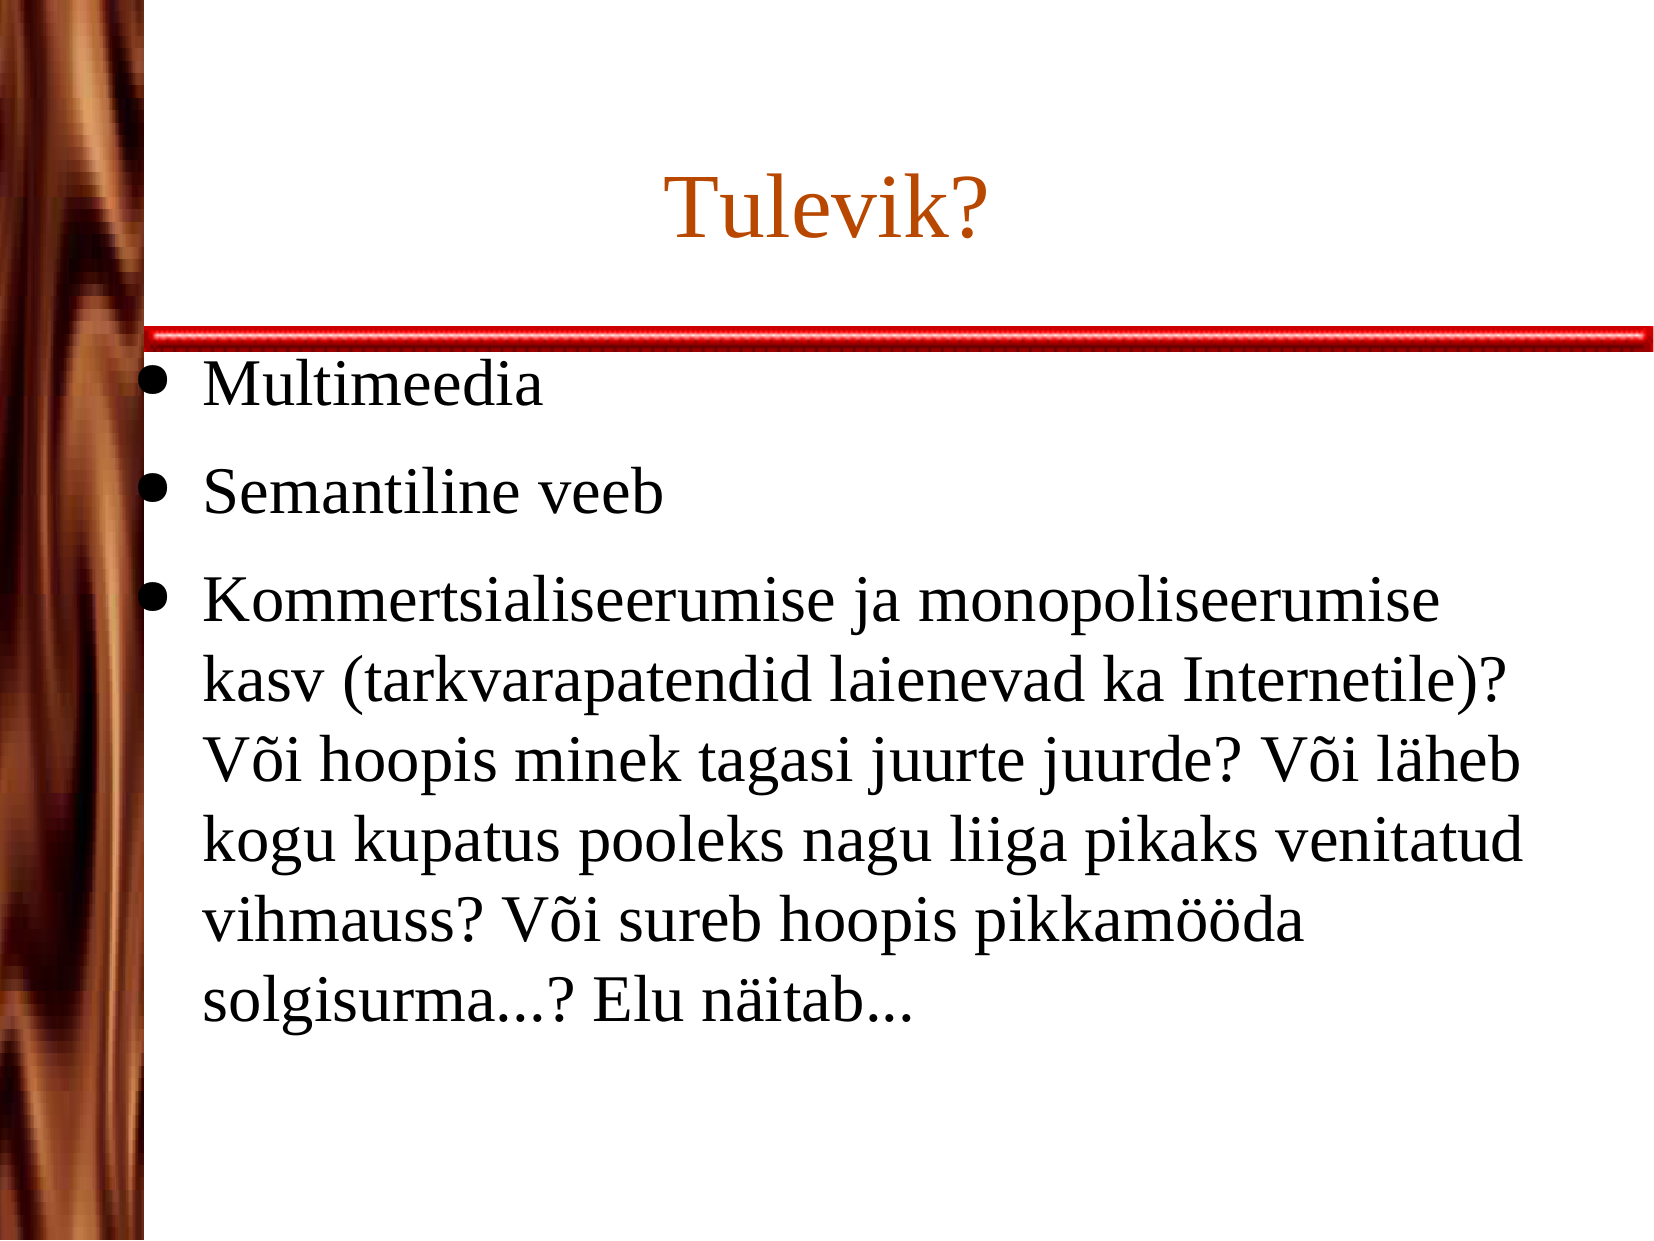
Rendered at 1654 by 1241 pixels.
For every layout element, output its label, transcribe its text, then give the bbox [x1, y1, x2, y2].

picture [0, 0, 1654, 1240]
list Multimeedia Semantiline veeb Kommertsialiseerumise ja monopoliseerumise kasv (tarkvarapatendid laienevad ka Internetile)? Või hoopis minek tagasi juurte juurde? Või läheb kogu kupatus pooleks nagu liiga pikaks venitatud vihmauss? Või sureb hoopis pikkamööda solgisurma...? Elu näitab... [121, 344, 1533, 1127]
title Tulevik? [121, 102, 1533, 310]
